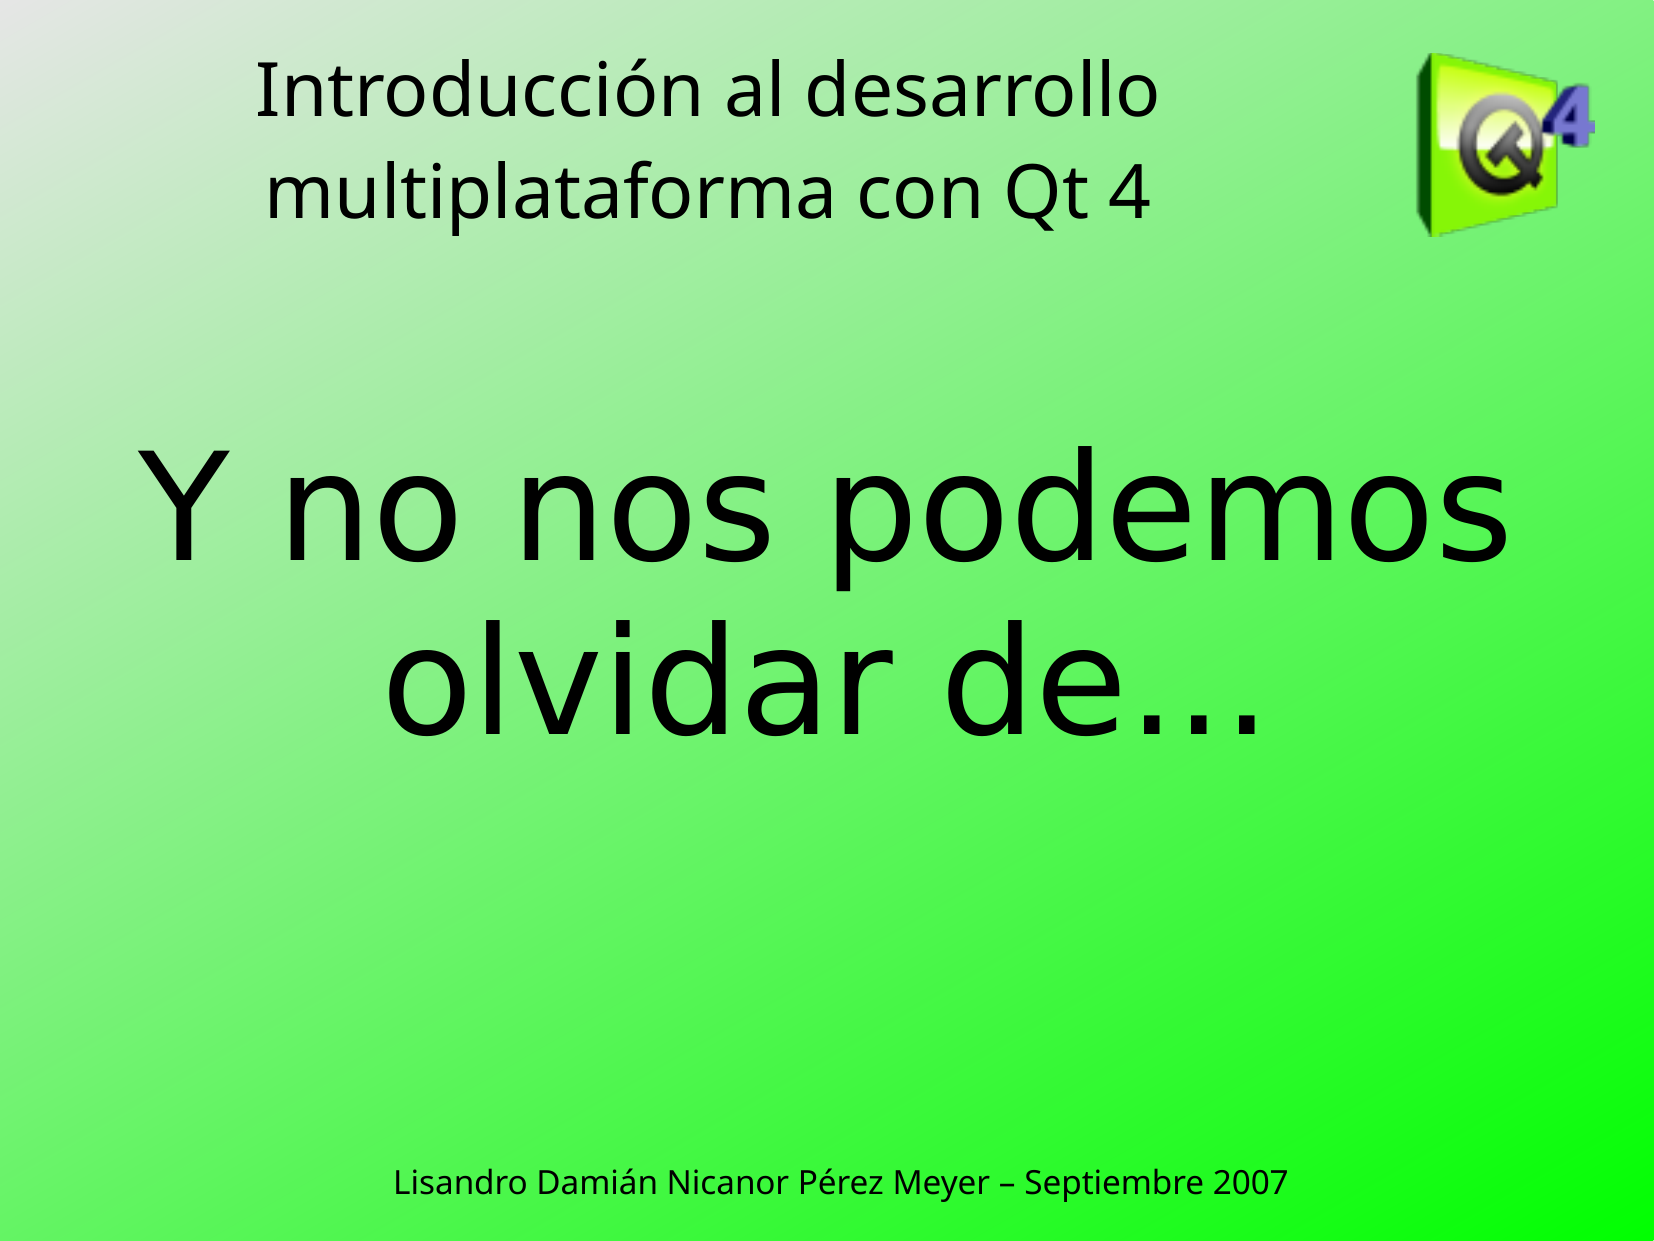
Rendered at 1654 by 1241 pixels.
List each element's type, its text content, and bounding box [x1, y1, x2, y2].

picture [1412, 53, 1595, 237]
text_box Y no nos podemos olvidar de... [29, 413, 1625, 778]
title Introducción al desarrollo multiplataforma con Qt 4 [147, 11, 1270, 266]
text_box Lisandro Damián Nicanor Pérez Meyer – Septiembre 2007 [88, 1151, 1595, 1213]
